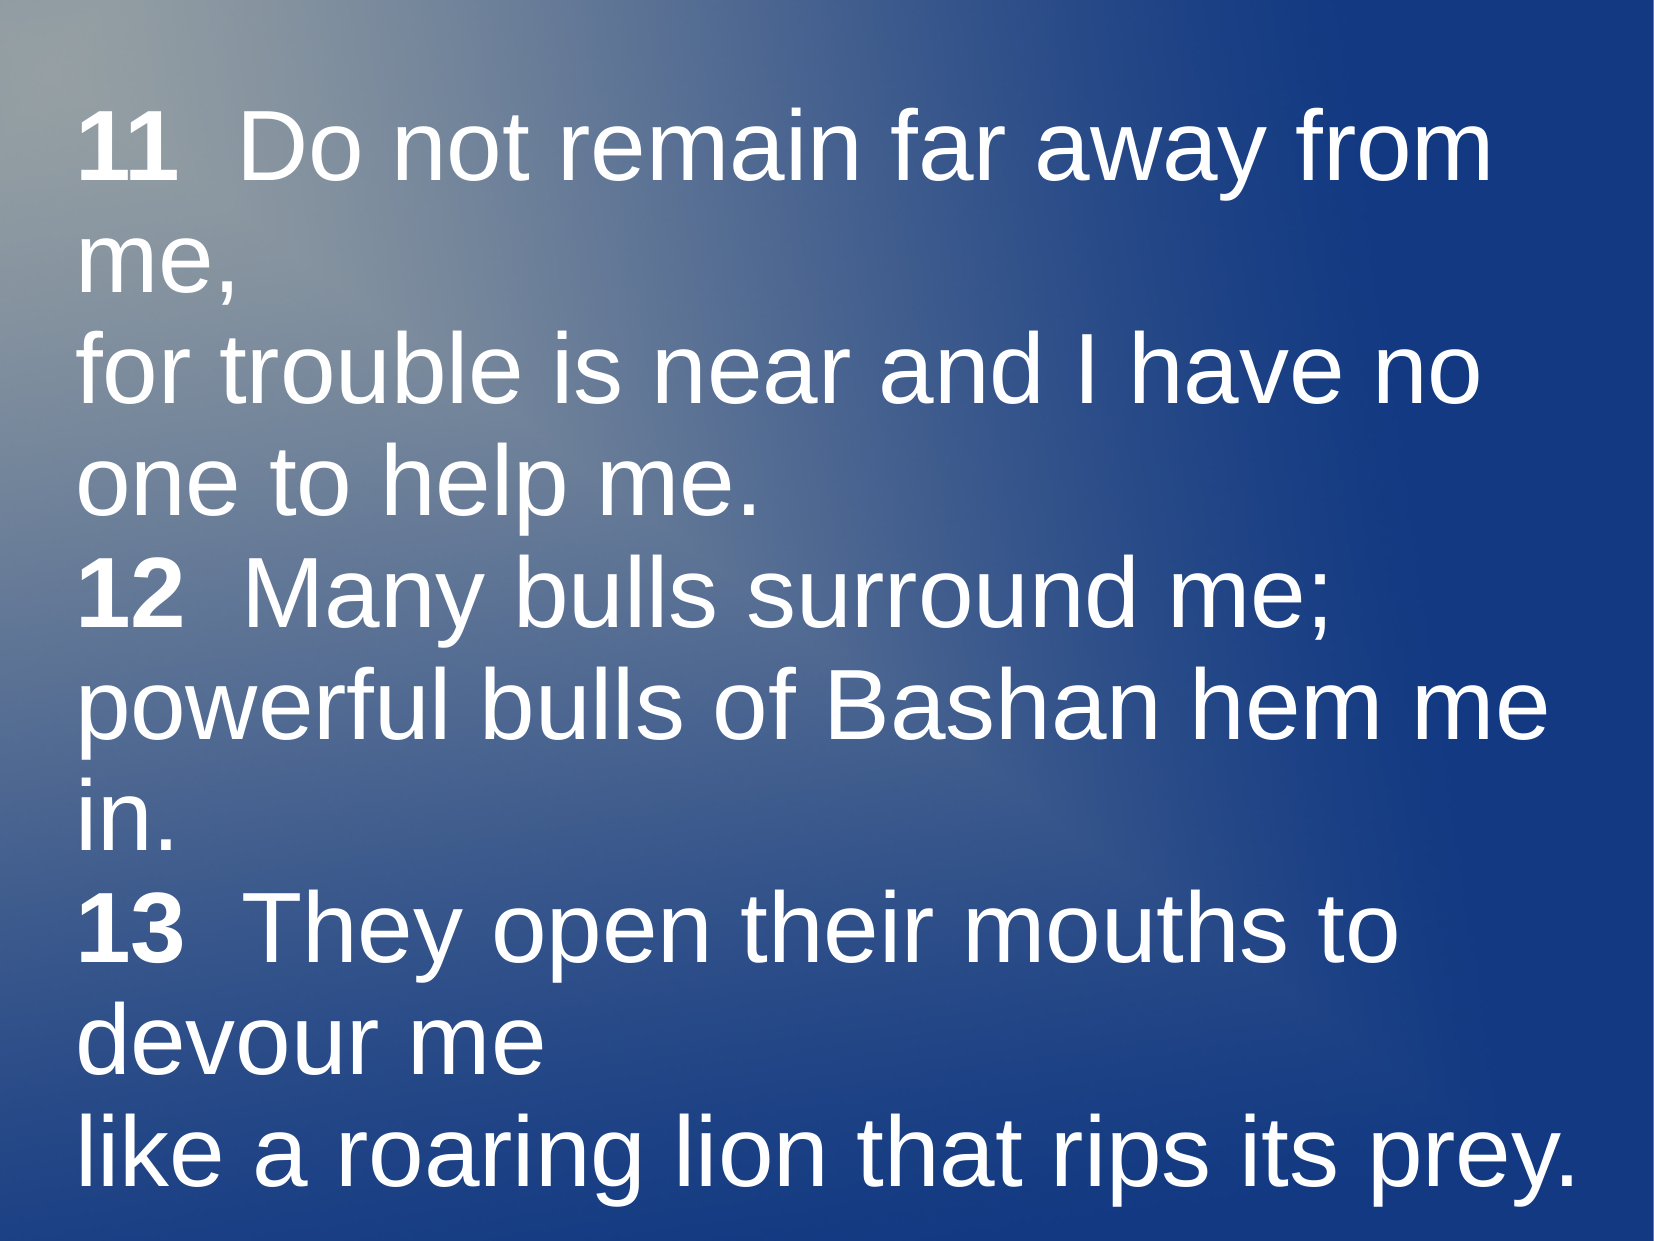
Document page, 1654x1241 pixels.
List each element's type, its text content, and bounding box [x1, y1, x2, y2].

list 11 Do not remain far away from me, for trouble is near and I have no one to help me. 12 Many bulls surround me; powerful bulls of Bashan hem me in. 13 They open their mouths to devour me like a roaring lion that rips its prey. [75, 90, 1606, 1241]
picture [0, 0, 1654, 1241]
